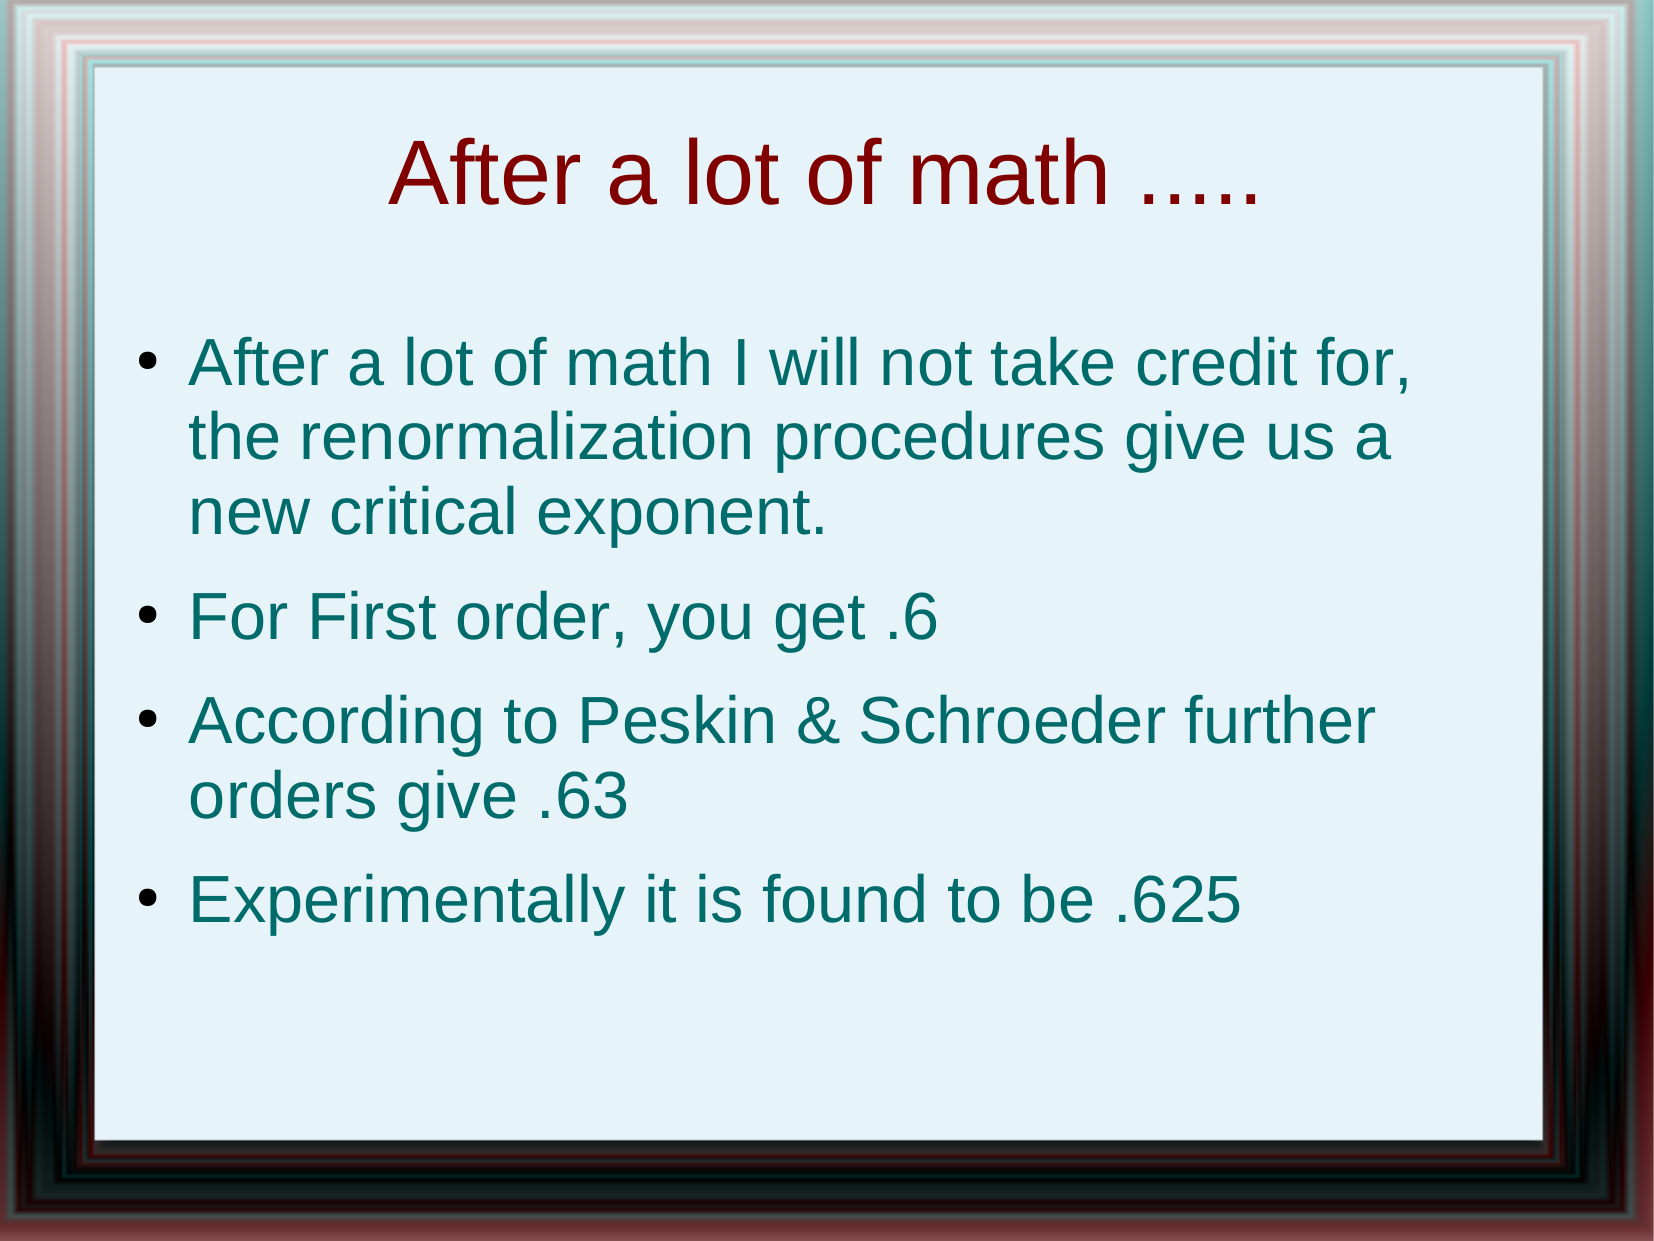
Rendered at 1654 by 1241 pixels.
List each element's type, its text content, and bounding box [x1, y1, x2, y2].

title After a lot of math ..... [118, 95, 1536, 250]
list After a lot of math I will not take credit for, the renormalization procedures give us a new critical exponent. For First order, you get .6 According to Peskin & Schroeder further orders give .63 Experimentally it is found to be .625 [118, 324, 1501, 937]
picture [0, 0, 1654, 1241]
